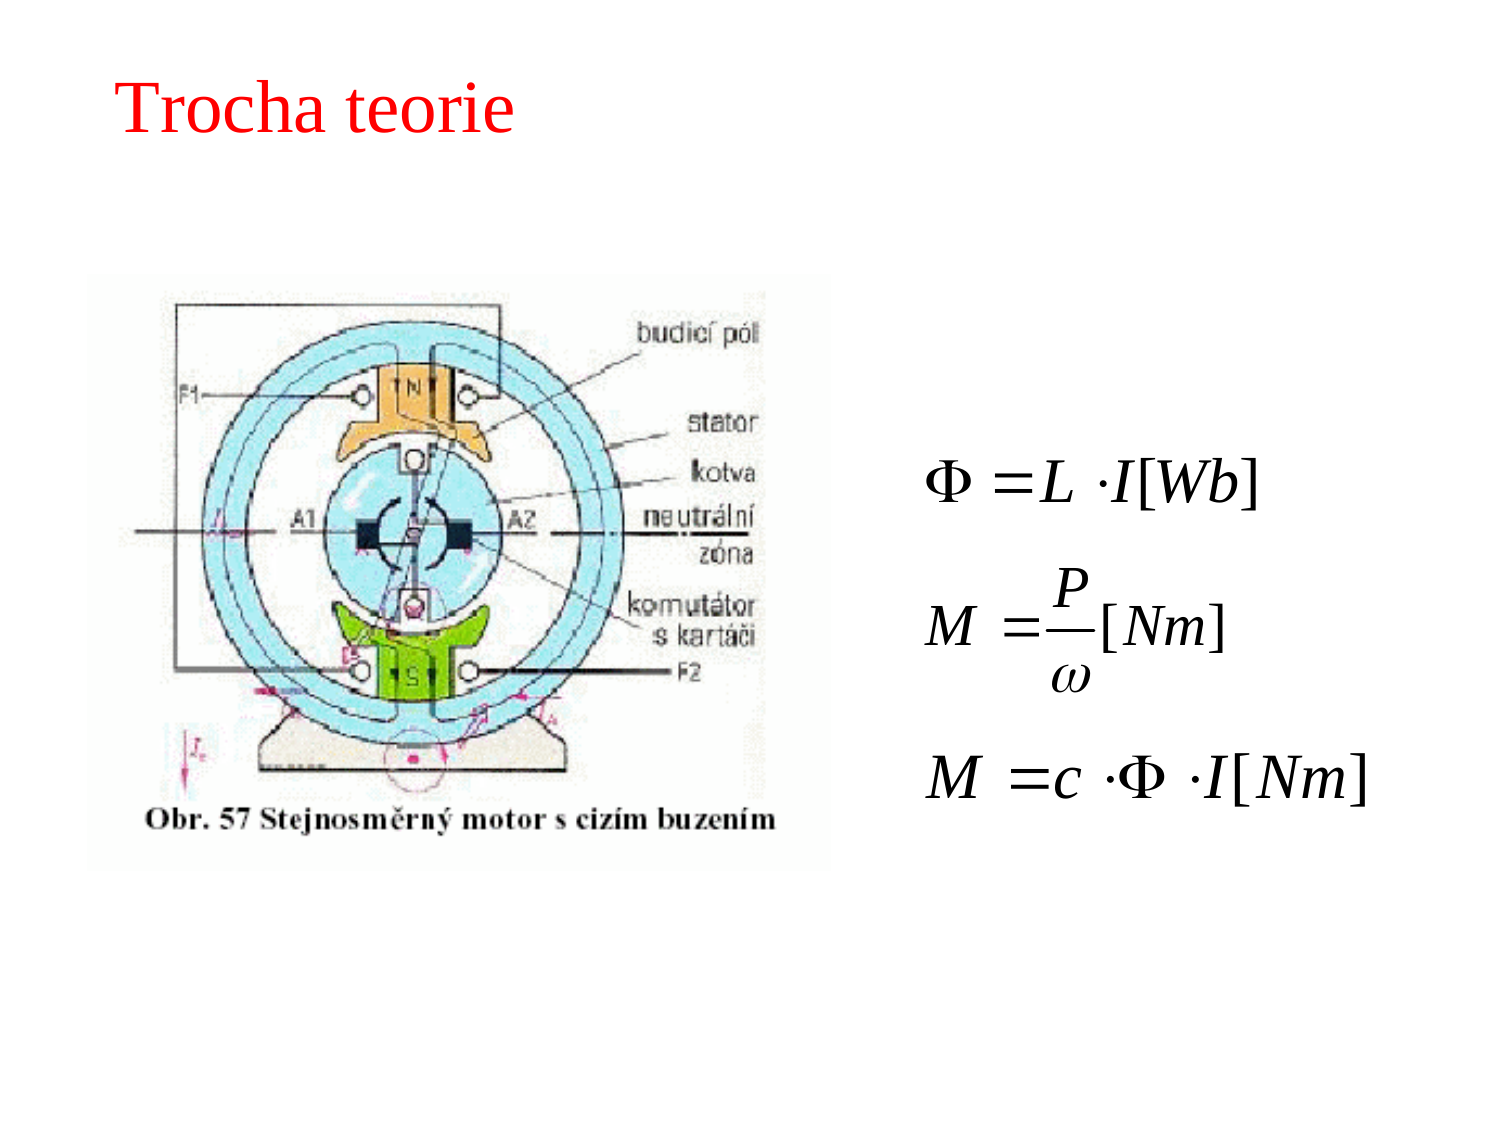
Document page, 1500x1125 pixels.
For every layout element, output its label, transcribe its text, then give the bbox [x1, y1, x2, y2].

chart [915, 739, 1377, 826]
chart [915, 444, 1270, 529]
text_box Trocha teorie [99, 49, 1401, 156]
chart [915, 550, 1235, 705]
picture [87, 274, 831, 871]
